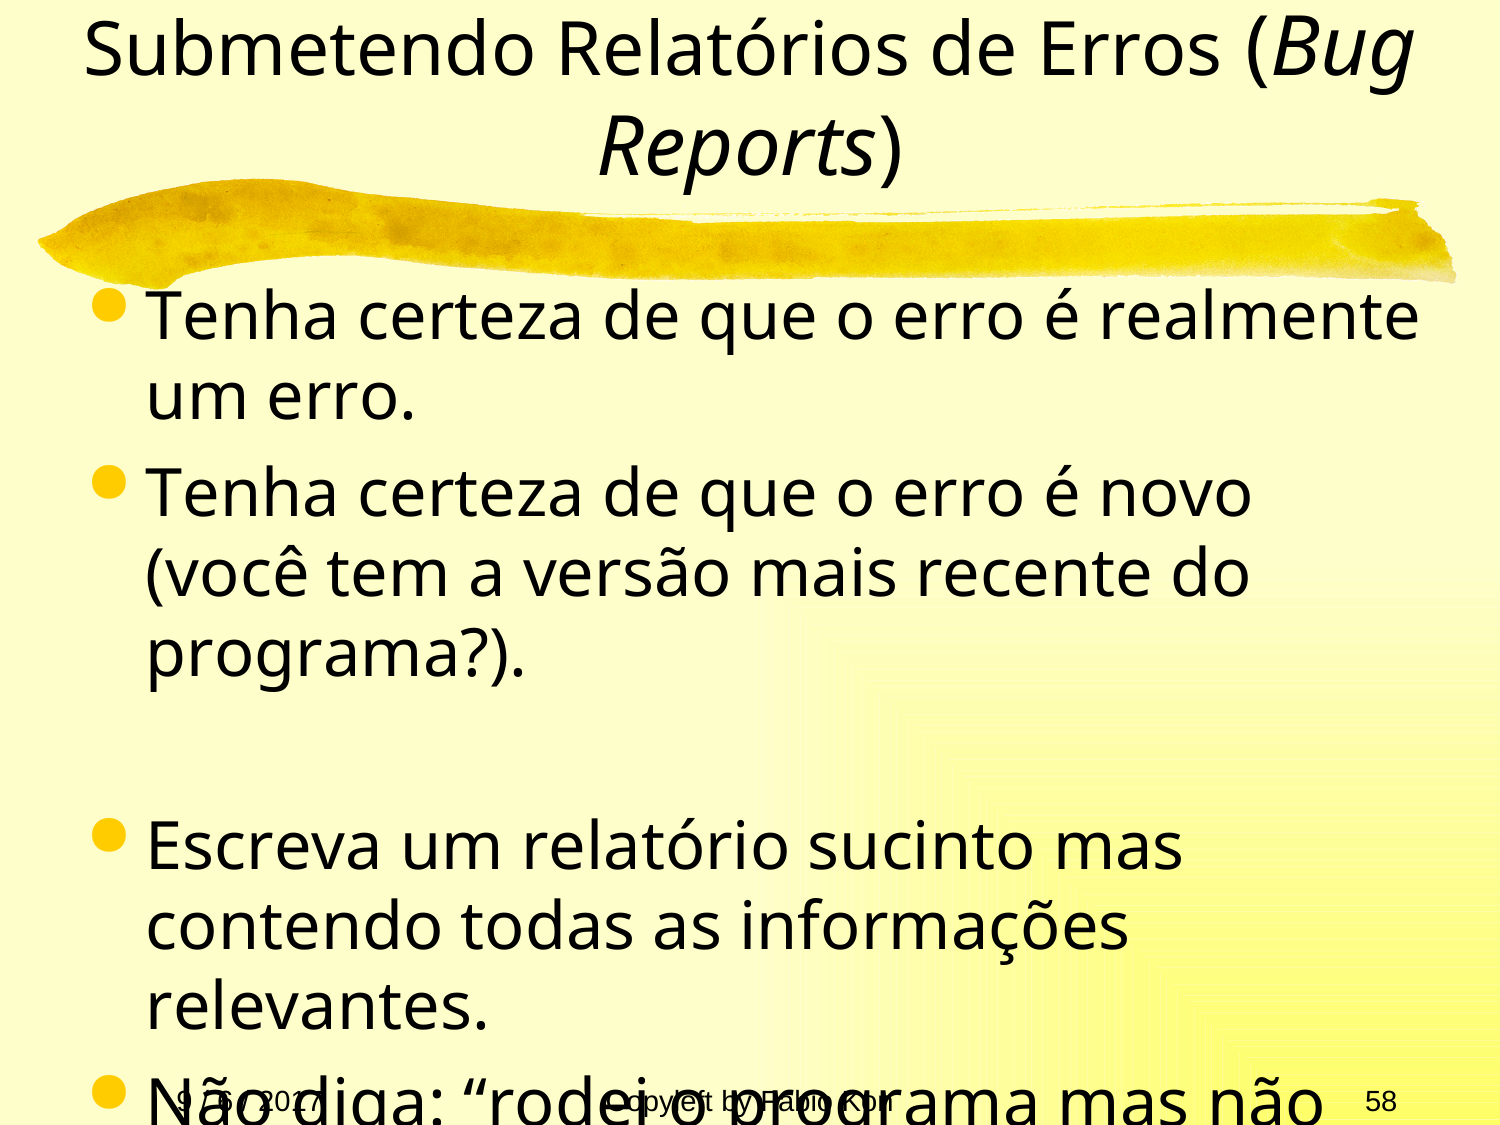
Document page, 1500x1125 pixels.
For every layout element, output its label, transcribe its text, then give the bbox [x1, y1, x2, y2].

list Tenha certeza de que o erro é realmente um erro. Tenha certeza de que o erro é novo (você tem a versão mais recente do programa?). Escreva um relatório sucinto mas contendo todas as informações relevantes. Não diga: “rodei o programa mas não funcionou”. [75, 265, 1438, 1068]
title Submetendo Relatórios de Erros (Bug Reports) [0, 0, 1500, 200]
picture [24, 200, 1463, 297]
